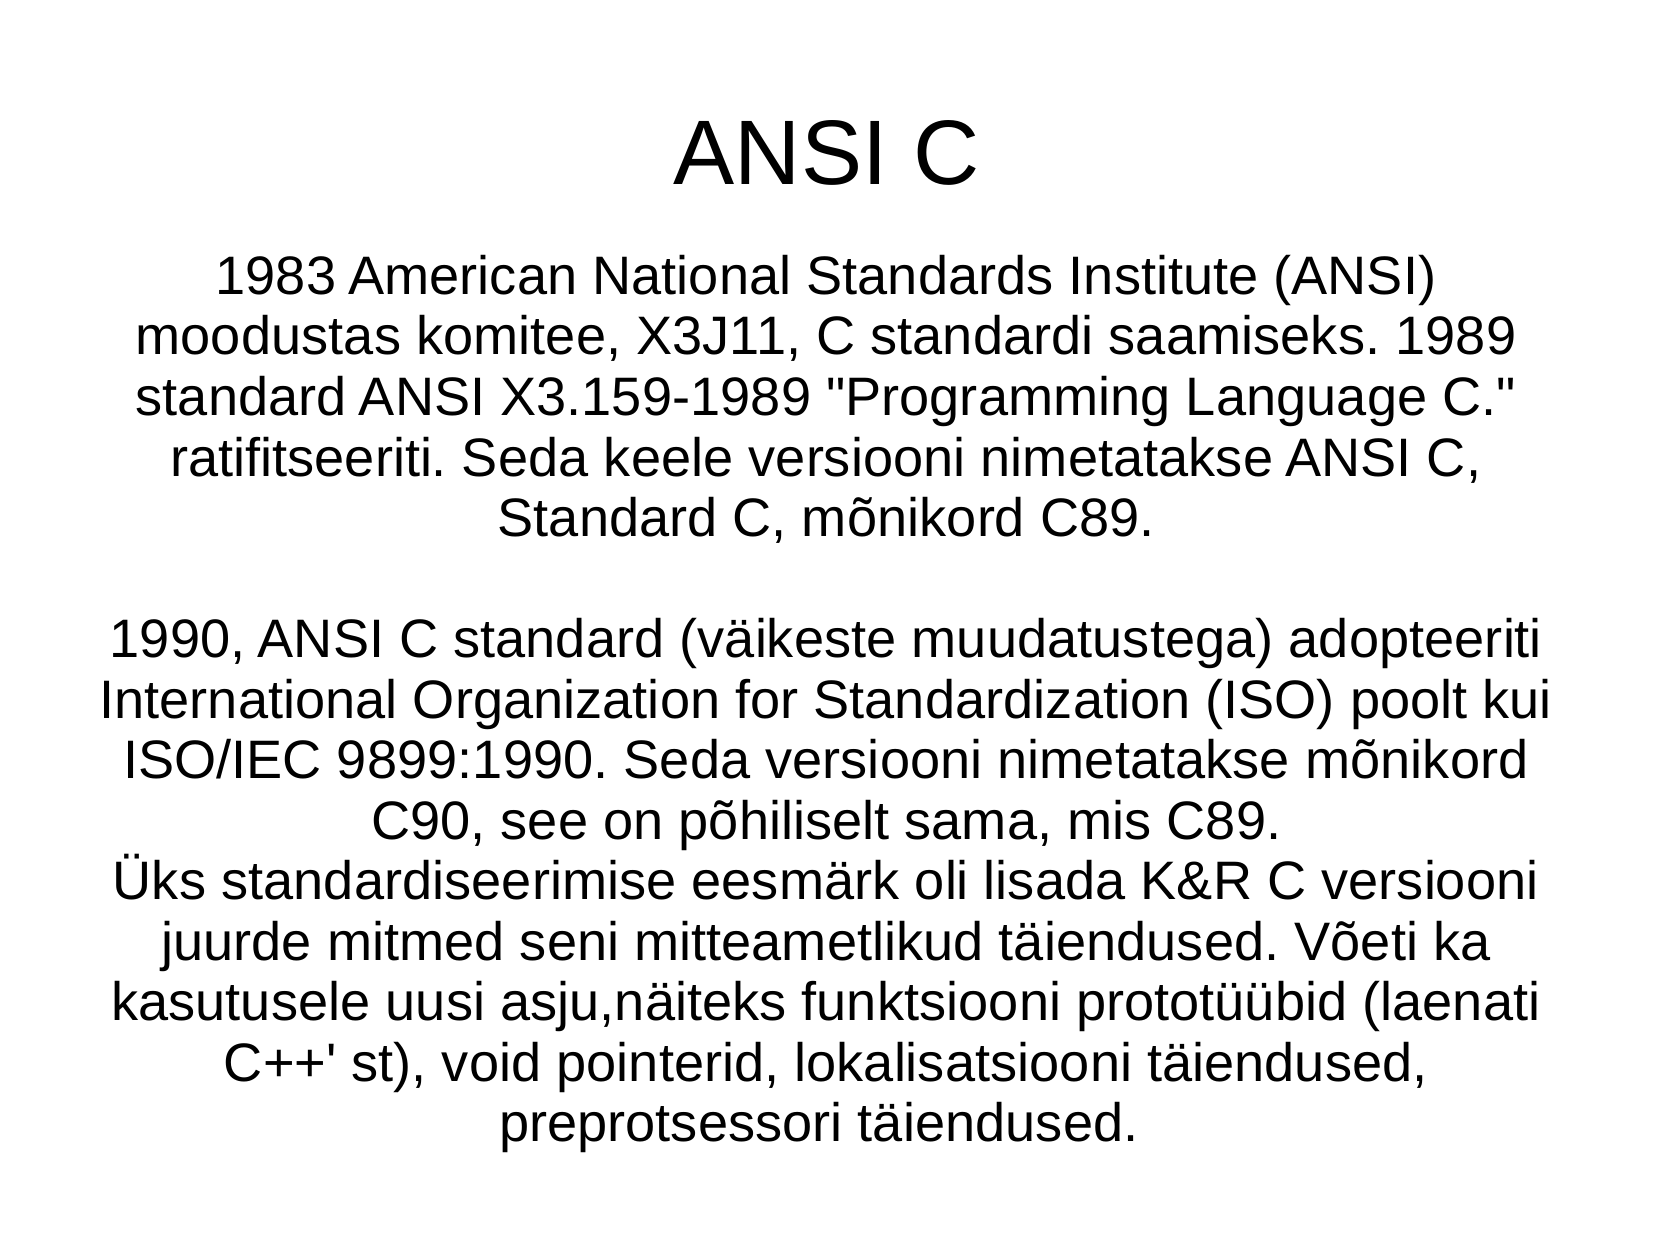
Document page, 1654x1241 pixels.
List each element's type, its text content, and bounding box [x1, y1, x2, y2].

title ANSI C [82, 56, 1571, 245]
subtitle 1983 American National Standards Institute (ANSI) moodustas komitee, X3J11, C standardi saamiseks. 1989 standard ANSI X3.159-1989 "Programming Language C." ratifitseeriti. Seda keele versiooni nimetatakse ANSI C, Standard C, mõnikord C89. 1990, ANSI C standard (väikeste muudatustega) adopteeriti International Organization for Standardization (ISO) poolt kui ISO/IEC 9899:1990. Seda versiooni nimetatakse mõnikord C90, see on põhiliselt sama, mis C89. Üks standardiseerimise eesmärk oli lisada K&R C versiooni juurde mitmed seni mitteametlikud täiendused. Võeti ka kasutusele uusi asju,näiteks funktsiooni prototüübid (laenati C++' st), void pointerid, lokalisatsiooni täiendused, preprotsessori täiendused. [82, 245, 1571, 1154]
